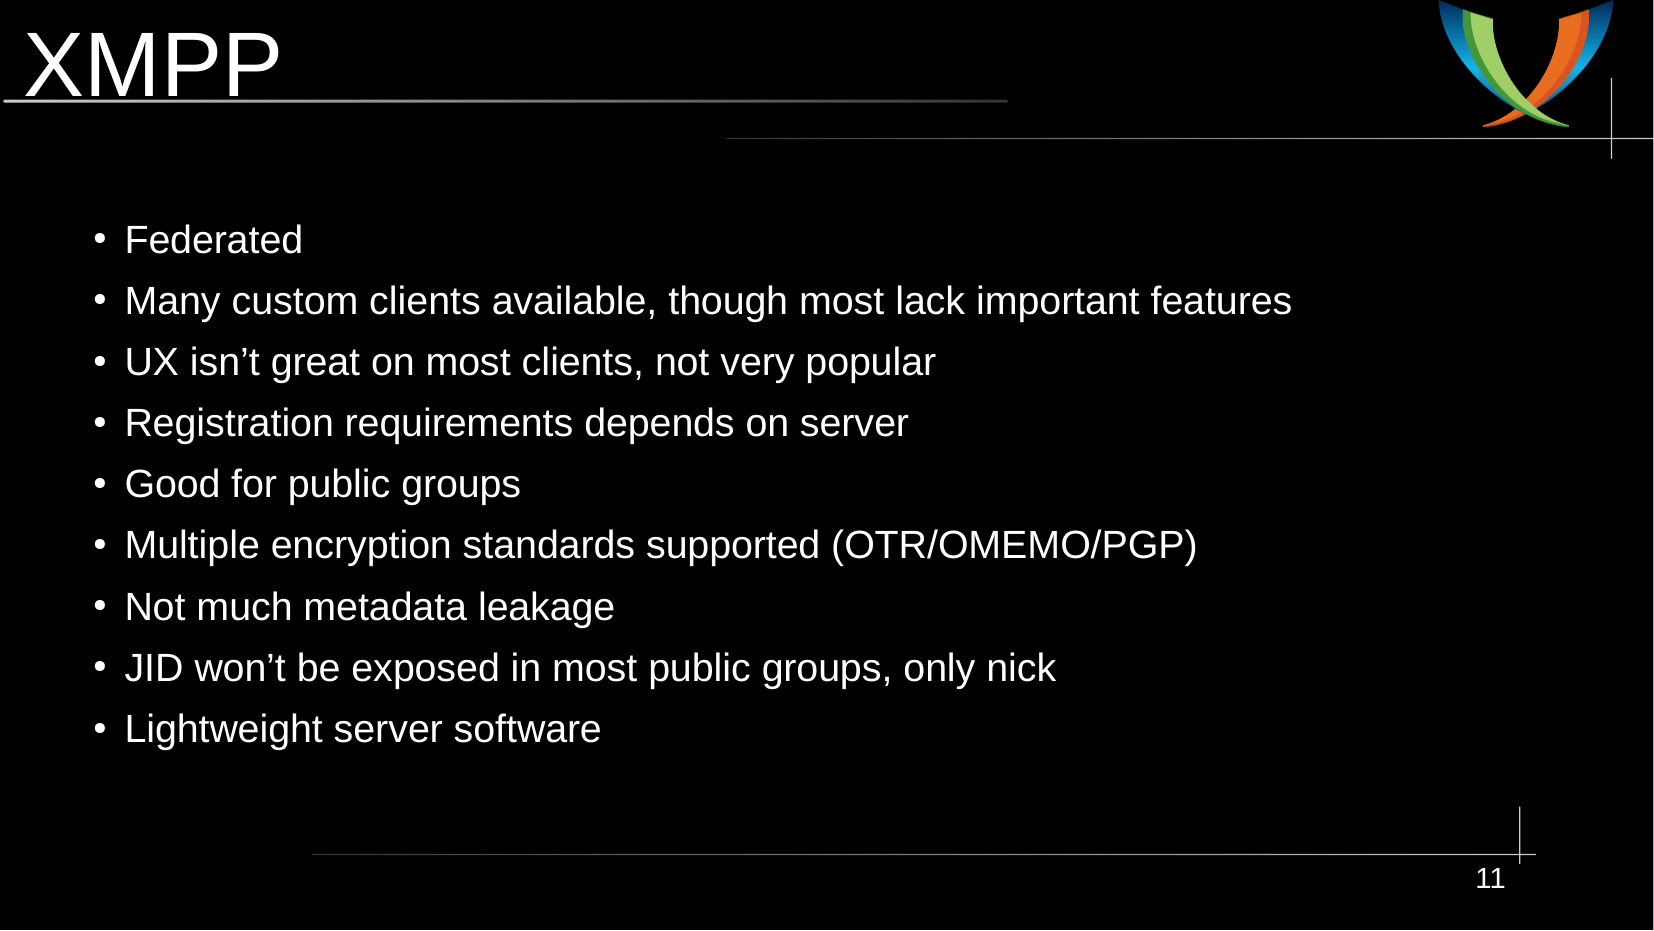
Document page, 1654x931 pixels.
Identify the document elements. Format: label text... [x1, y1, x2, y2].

list Federated Many custom clients available, though most lack important features UX isn’t great on most clients, not very popular Registration requirements depends on server Good for public groups Multiple encryption standards supported (OTR/OMEMO/PGP) Not much metadata leakage JID won’t be exposed in most public groups, only nick Lightweight server software [82, 217, 1571, 758]
title XMPP [23, 11, 1425, 119]
picture [1425, 0, 1625, 163]
